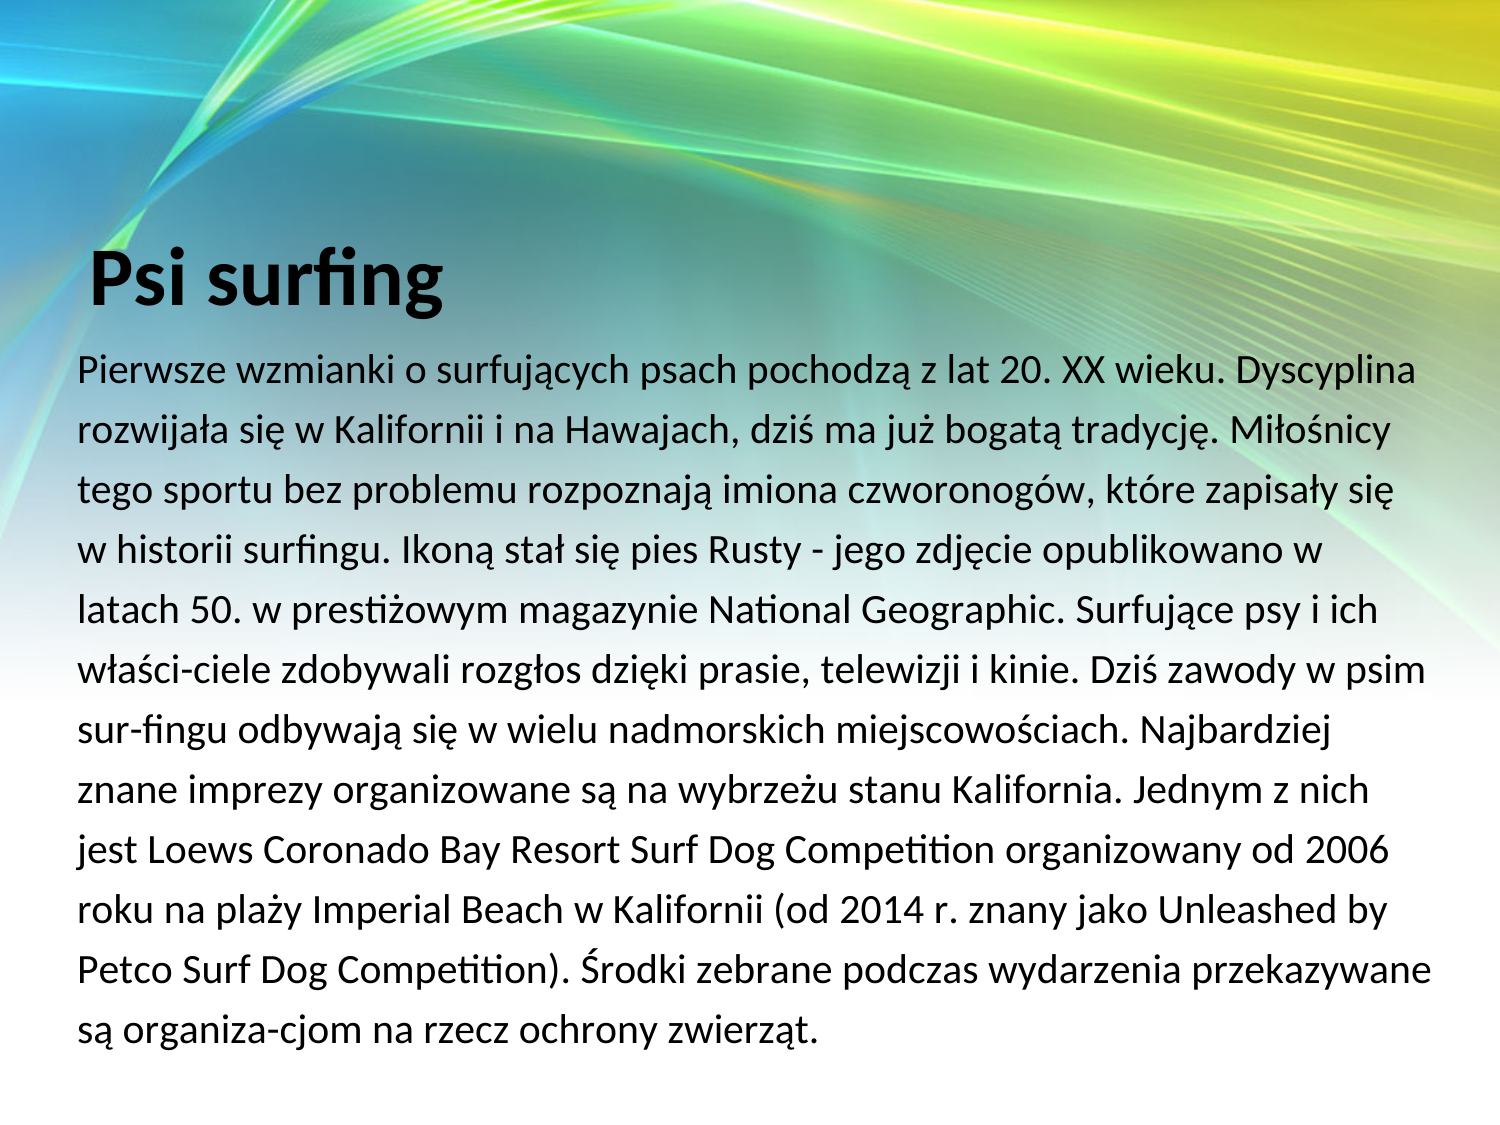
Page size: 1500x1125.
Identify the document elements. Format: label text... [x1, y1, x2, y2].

picture [0, 0, 1500, 1125]
text_box Psi surfing [75, 194, 1188, 323]
text_box Pierwsze wzmianki o surfujących psach pochodzą z lat 20. XX wieku. Dyscyplina rozwijała się w Kalifornii i na Hawajach, dziś ma już bogatą tradycję. Miłośnicy tego sportu bez problemu rozpoznają imiona czworonogów, które zapisały się w historii surfingu. Ikoną stał się pies Rusty - jego zdjęcie opublikowano w latach 50. w prestiżowym magazynie National Geographic. Surfujące psy i ich właści-ciele zdobywali rozgłos dzięki prasie, telewizji i kinie. Dziś zawody w psim sur-fingu odbywają się w wielu nadmorskich miejscowościach. Najbardziej znane imprezy organizowane są na wybrzeżu stanu Kalifornia. Jednym z nich jest Loews Coronado Bay Resort Surf Dog Competition organizowany od 2006 roku na plaży Imperial Beach w Kalifornii (od 2014 r. znany jako Unleashed by Petco Surf Dog Competition). Środki zebrane podczas wydarzenia przekazywane są organiza-cjom na rzecz ochrony zwierząt. [62, 323, 1450, 1060]
